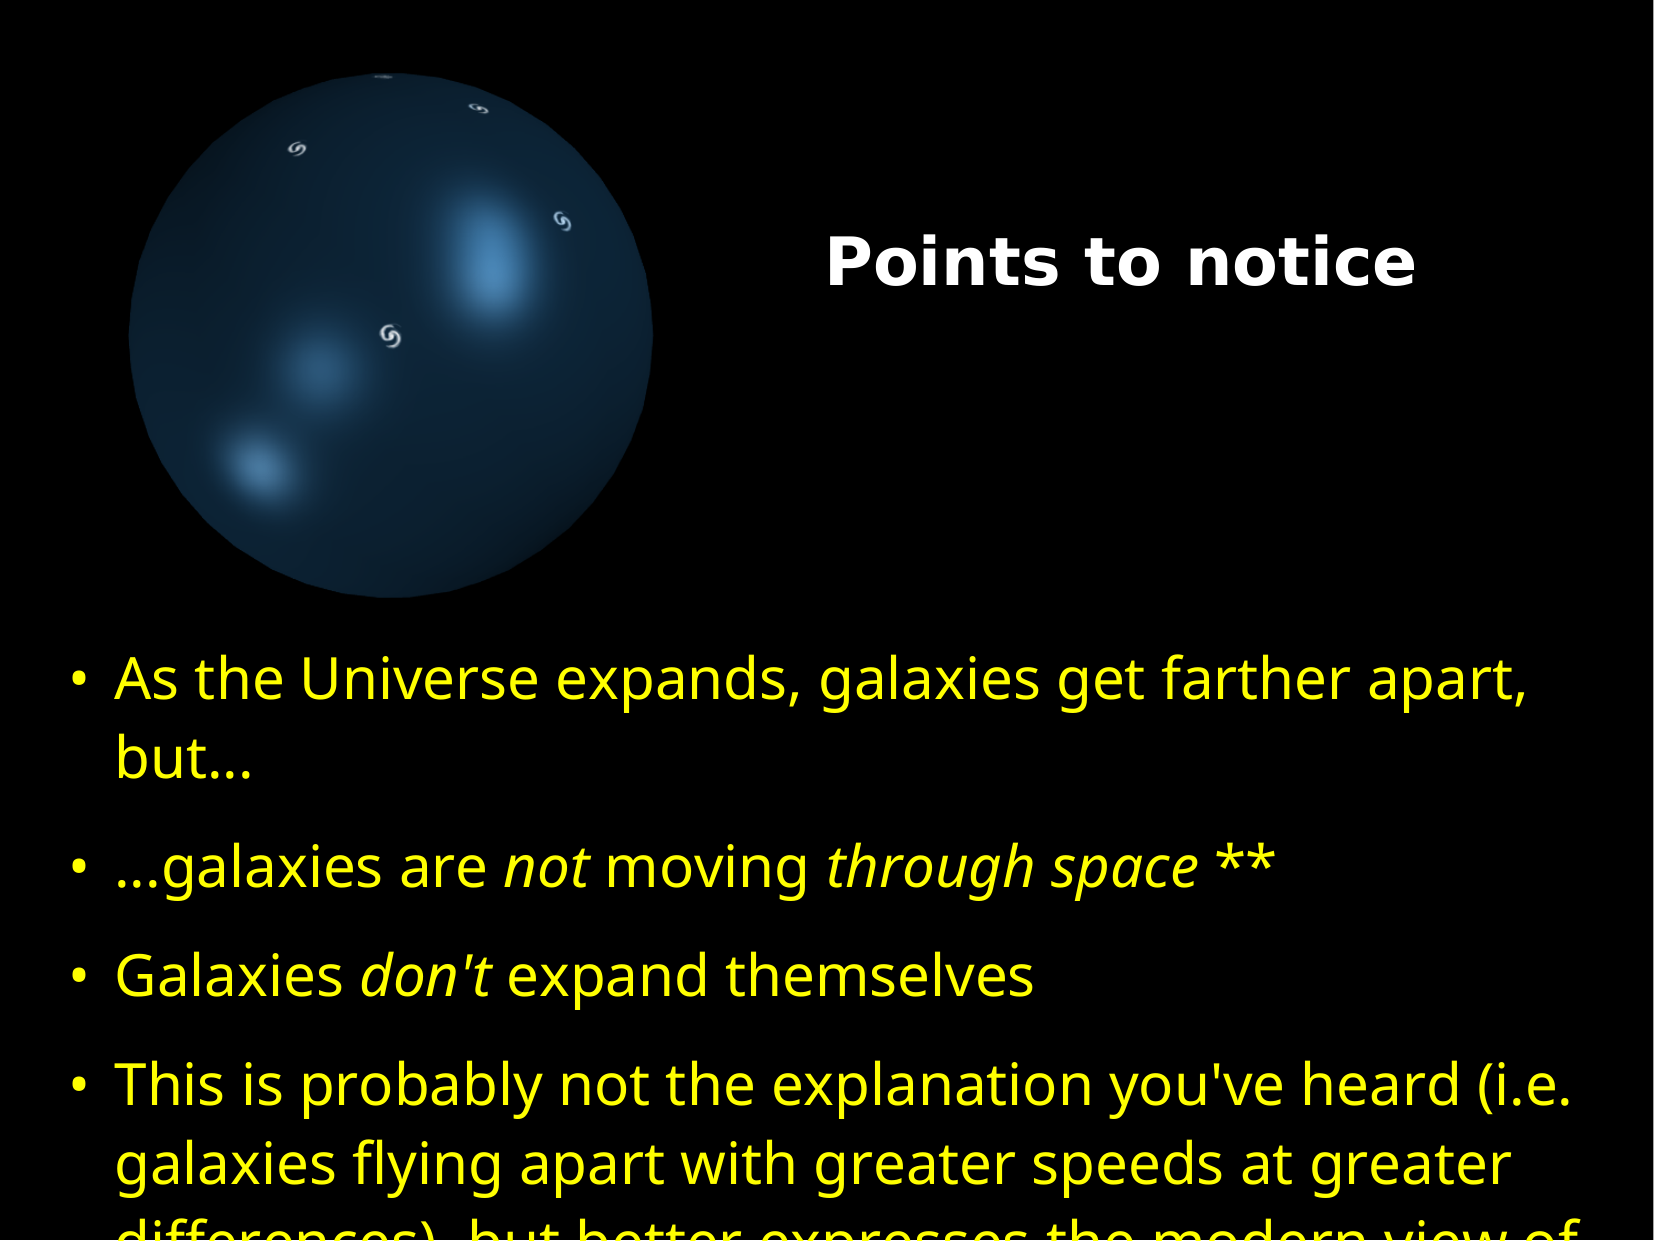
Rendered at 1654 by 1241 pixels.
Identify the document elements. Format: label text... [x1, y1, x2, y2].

picture [37, 51, 746, 619]
text_box • As the Universe expands, galaxies get farther apart, but... • ...galaxies are not moving through space ** • Galaxies don't expand themselves • This is probably not the explanation you've heard (i.e. galaxies flying apart with greater speeds at greater differences), but better expresses the modern view of how the Universe works. [68, 637, 1632, 1219]
text_box Points to notice [824, 223, 1419, 302]
